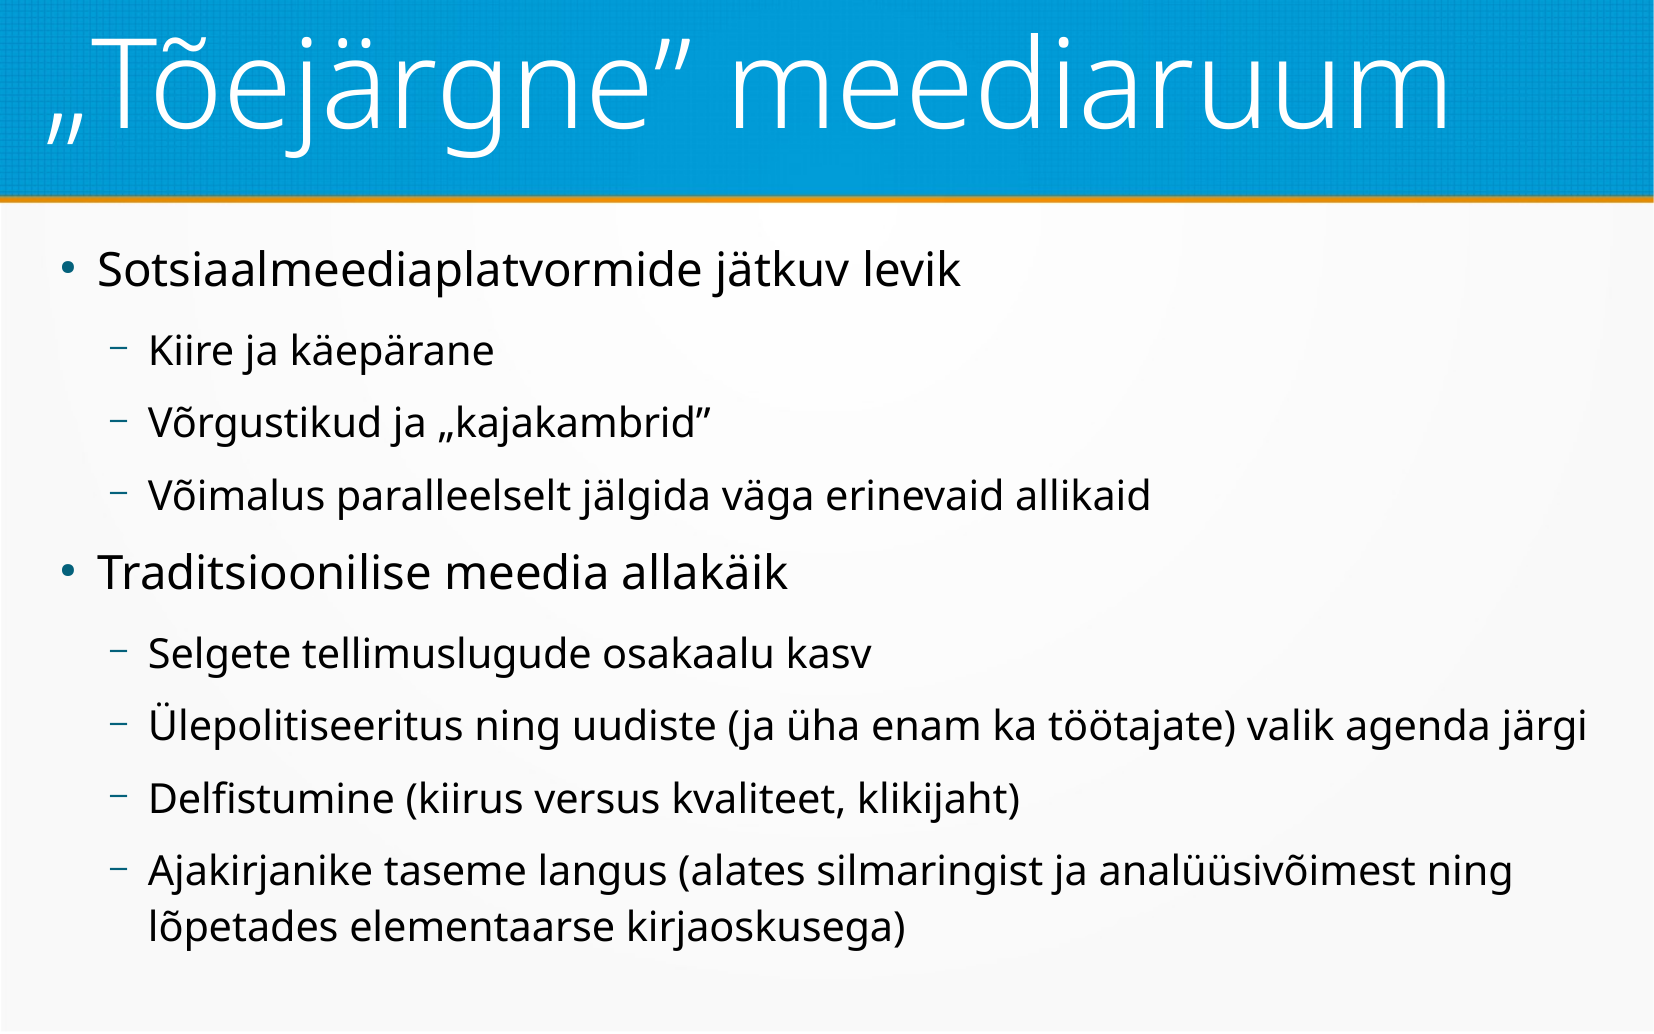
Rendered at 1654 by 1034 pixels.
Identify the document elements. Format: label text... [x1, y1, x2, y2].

list Sotsiaalmeediaplatvormide jätkuv levik Kiire ja käepärane Võrgustikud ja „kajakambrid” Võimalus paralleelselt jälgida väga erinevaid allikaid Traditsioonilise meedia allakäik Selgete tellimuslugude osakaalu kasv Ülepolitiseeritus ning uudiste (ja üha enam ka töötajate) valik agenda järgi Delfistumine (kiirus versus kvaliteet, klikijaht) Ajakirjanike taseme langus (alates silmaringist ja analüüsivõimest ning lõpetades elementaarse kirjaoskusega) [47, 236, 1607, 1002]
picture [0, 195, 1654, 1034]
title „Tõejärgne” meediaruum [43, 0, 1619, 166]
